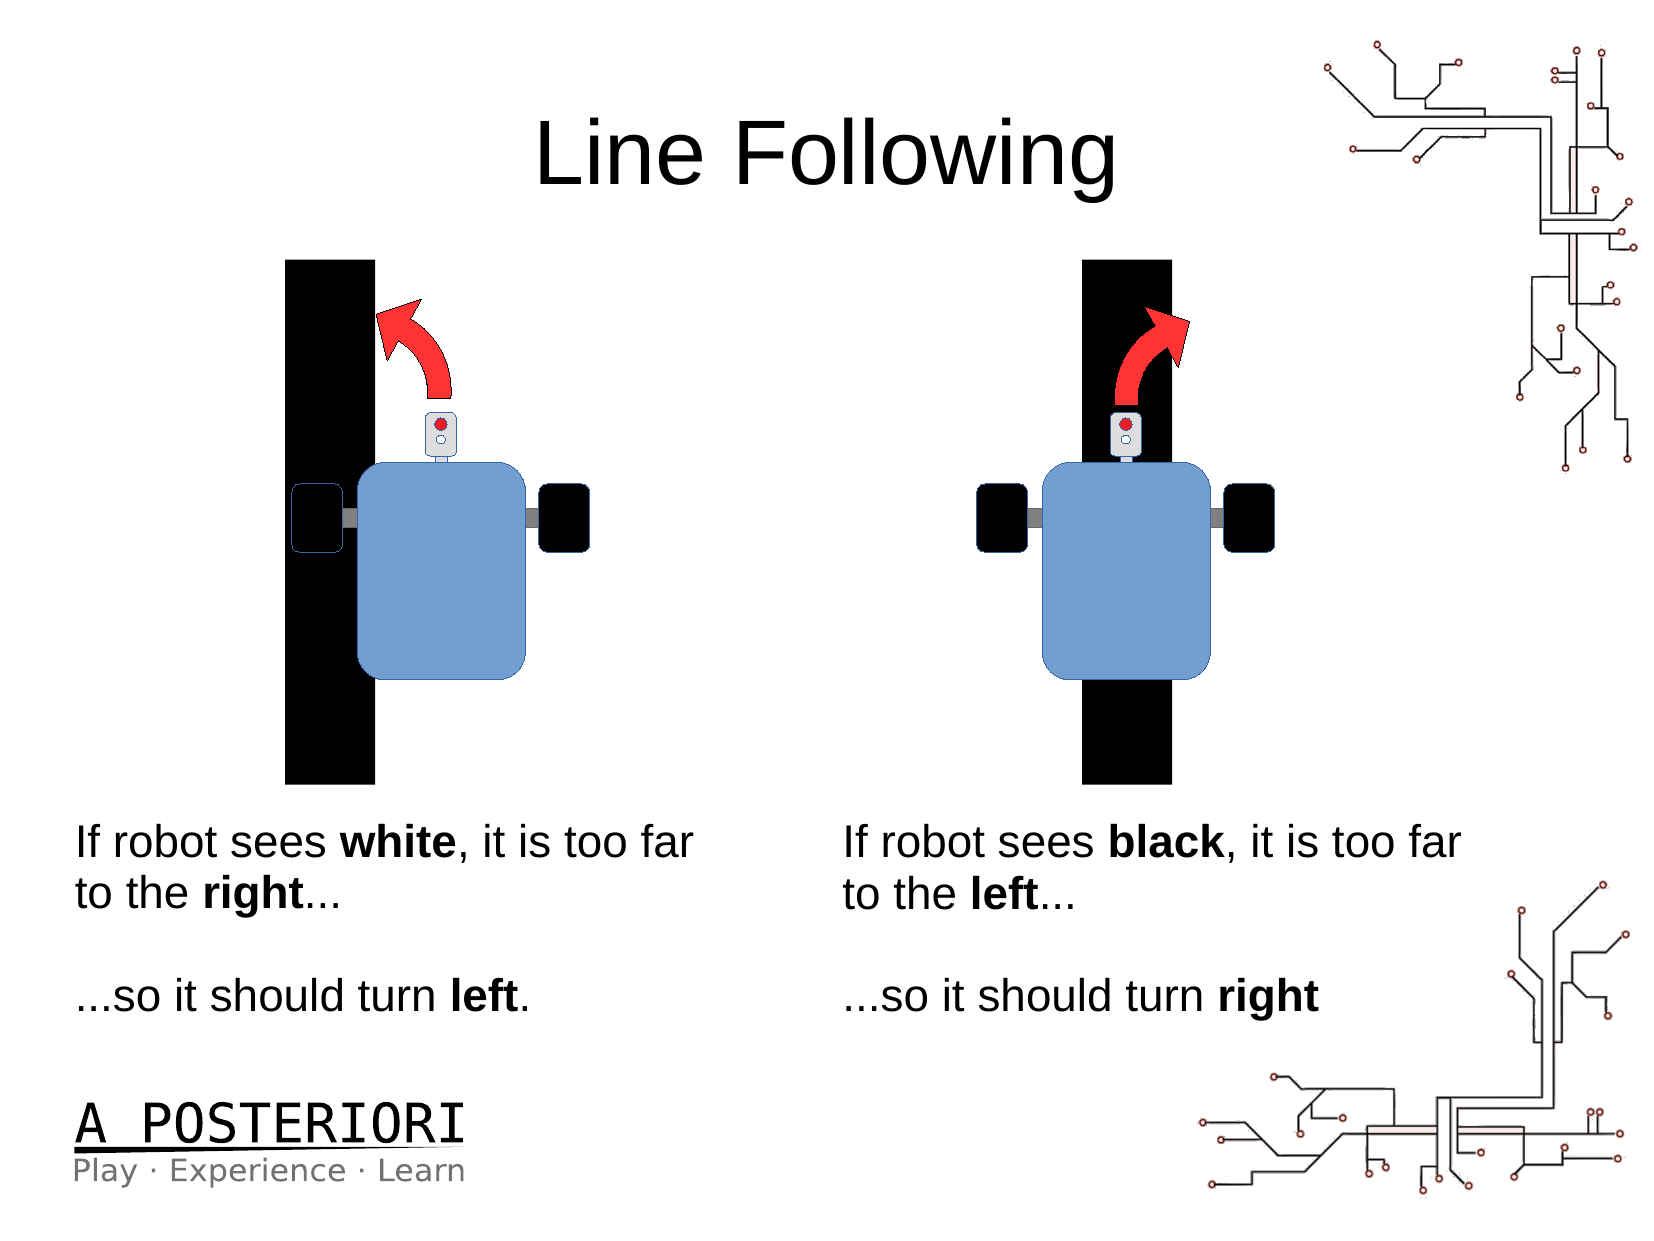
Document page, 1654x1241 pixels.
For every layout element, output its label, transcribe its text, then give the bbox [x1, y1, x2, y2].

title Line Following [82, 49, 1571, 257]
text_box [976, 259, 1275, 785]
picture [1177, 863, 1635, 1200]
text_box If robot sees black, it is too far to the left... ...so it should turn right [827, 808, 1503, 1081]
text_box [285, 259, 590, 785]
text_box If robot sees white, it is too far to the right... ...so it should turn left. [60, 808, 736, 1081]
picture [1305, 35, 1643, 495]
